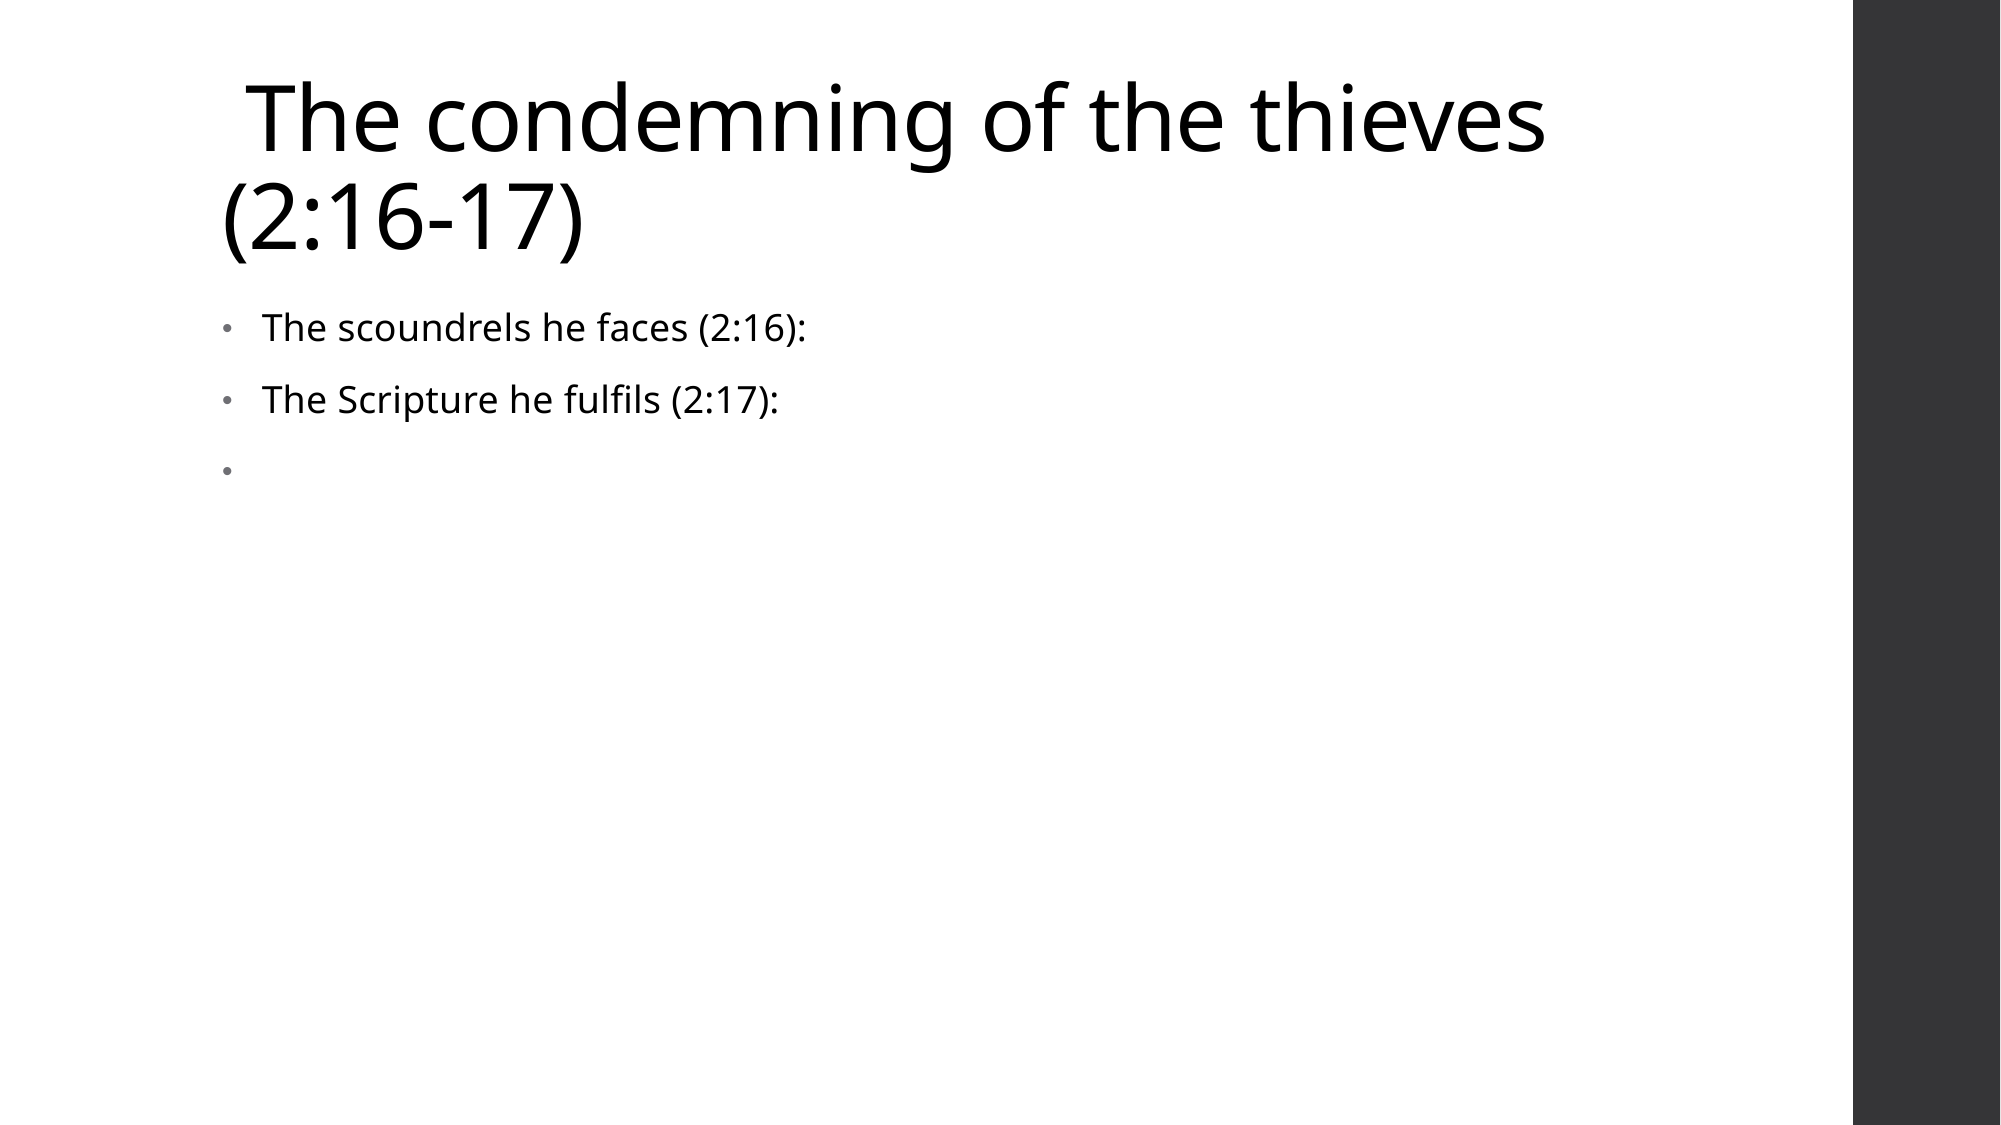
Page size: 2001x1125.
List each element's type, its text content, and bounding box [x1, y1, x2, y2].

title The condemning of the thieves (2:16-17) [206, 60, 1797, 278]
list The scoundrels he faces (2:16): The Scripture he fulfils (2:17): [206, 299, 1617, 1014]
